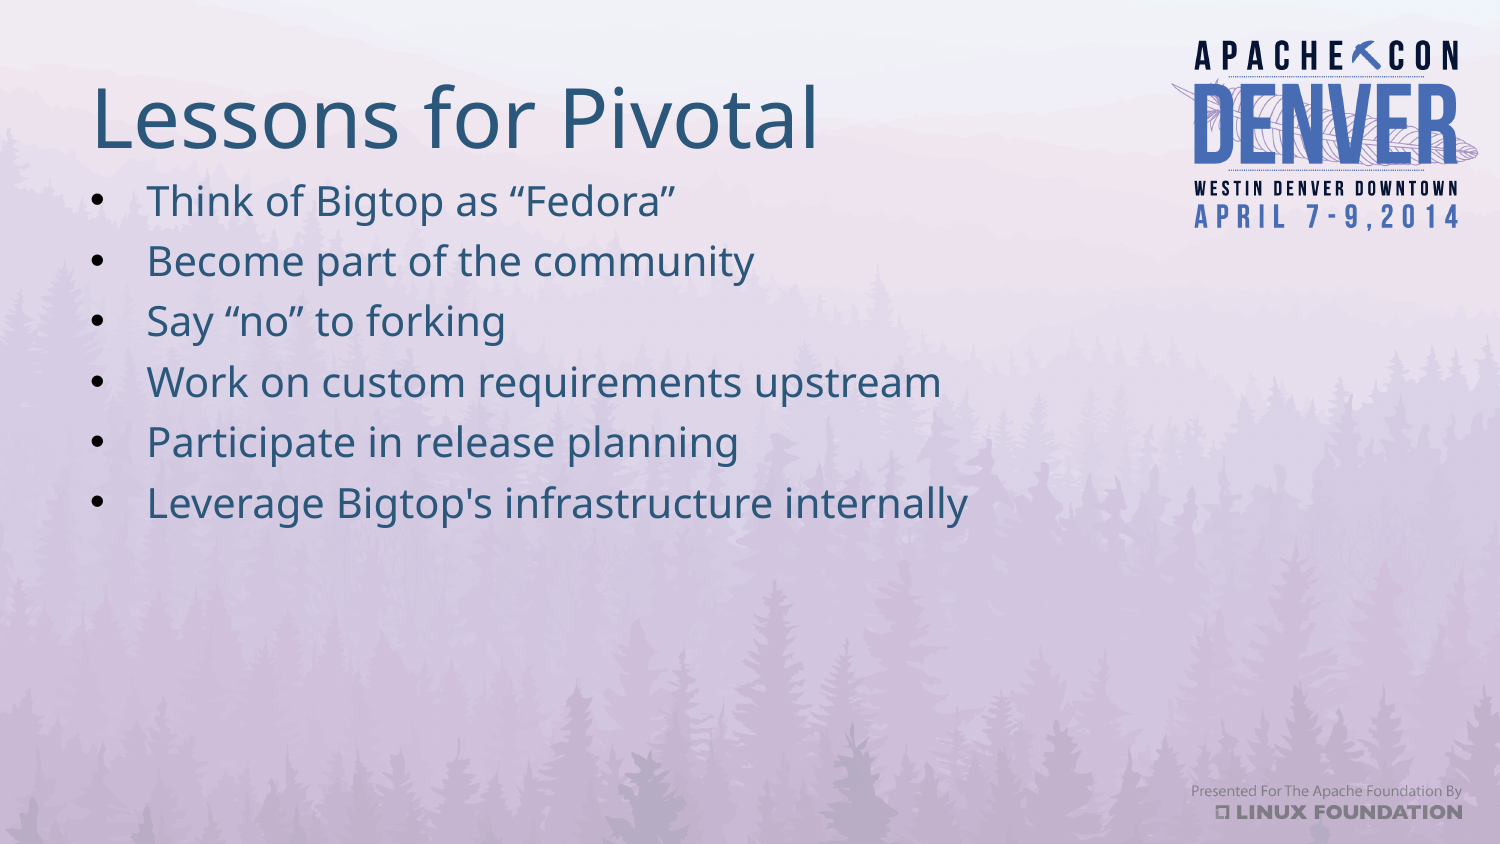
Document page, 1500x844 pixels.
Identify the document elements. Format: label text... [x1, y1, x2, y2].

text_box Lessons for Pivotal [75, 57, 1116, 158]
picture [0, 0, 1500, 844]
text_box Think of Bigtop as “Fedora” Become part of the community Say “no” to forking Work on custom requirements upstream Participate in release planning Leverage Bigtop's infrastructure internally [75, 166, 1116, 239]
